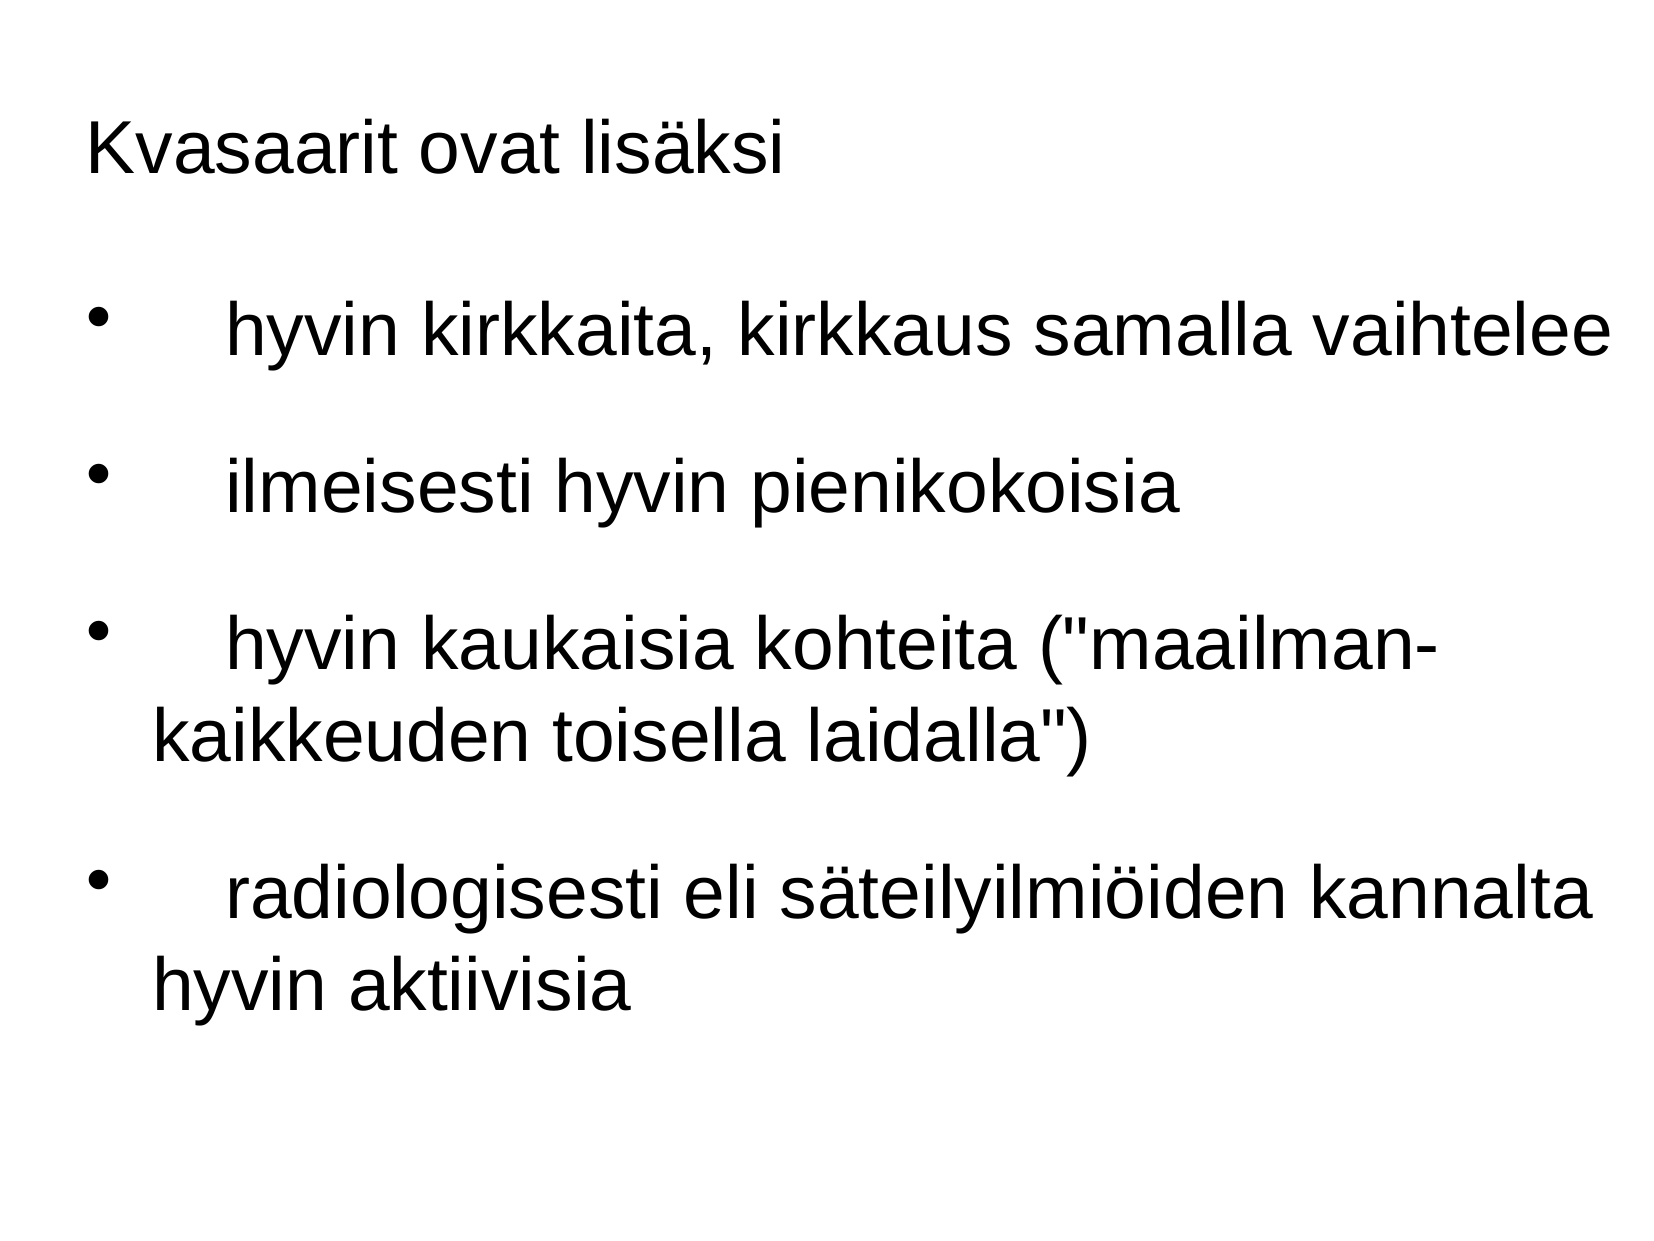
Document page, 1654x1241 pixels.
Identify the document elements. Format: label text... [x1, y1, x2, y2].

text_box Kvasaarit ovat lisäksi hyvin kirkkaita, kirkkaus samalla vaihtelee ilmeisesti hyvin pienikokoisia hyvin kaukaisia kohteita ("maailman- kaikkeuden toisella laidalla") radiologisesti eli säteilyilmiöiden kannalta hyvin aktiivisia [70, 94, 1654, 860]
